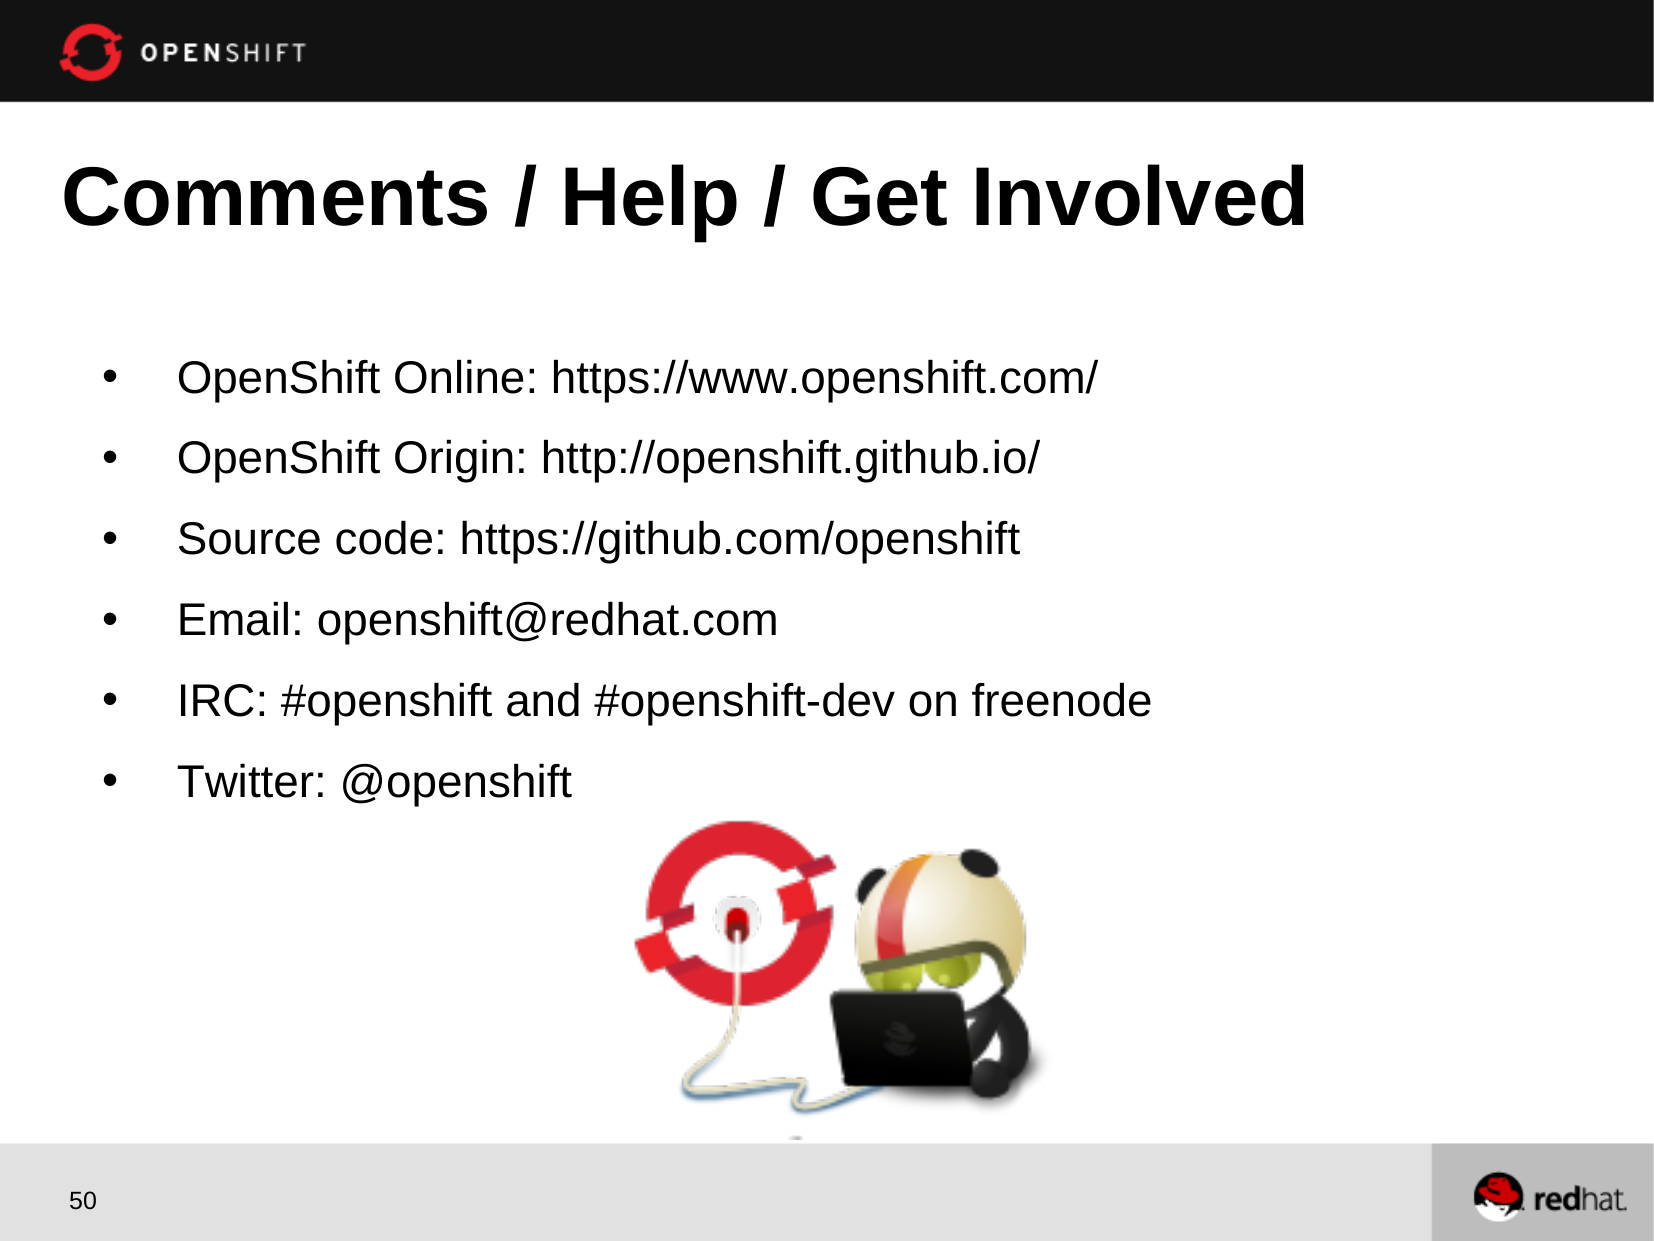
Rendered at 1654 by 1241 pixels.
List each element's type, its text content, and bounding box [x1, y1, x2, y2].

picture [0, 0, 1654, 1241]
text_box OpenShift Online: https://www.openshift.com/ OpenShift Origin: http://openshift.github.io/ Source code: https://github.com/openshift Email: openshift@redhat.com IRC: #openshift and #openshift-dev on freenode Twitter: @openshift [86, 345, 1571, 1058]
title Comments / Help / Get Involved [46, 143, 1599, 331]
